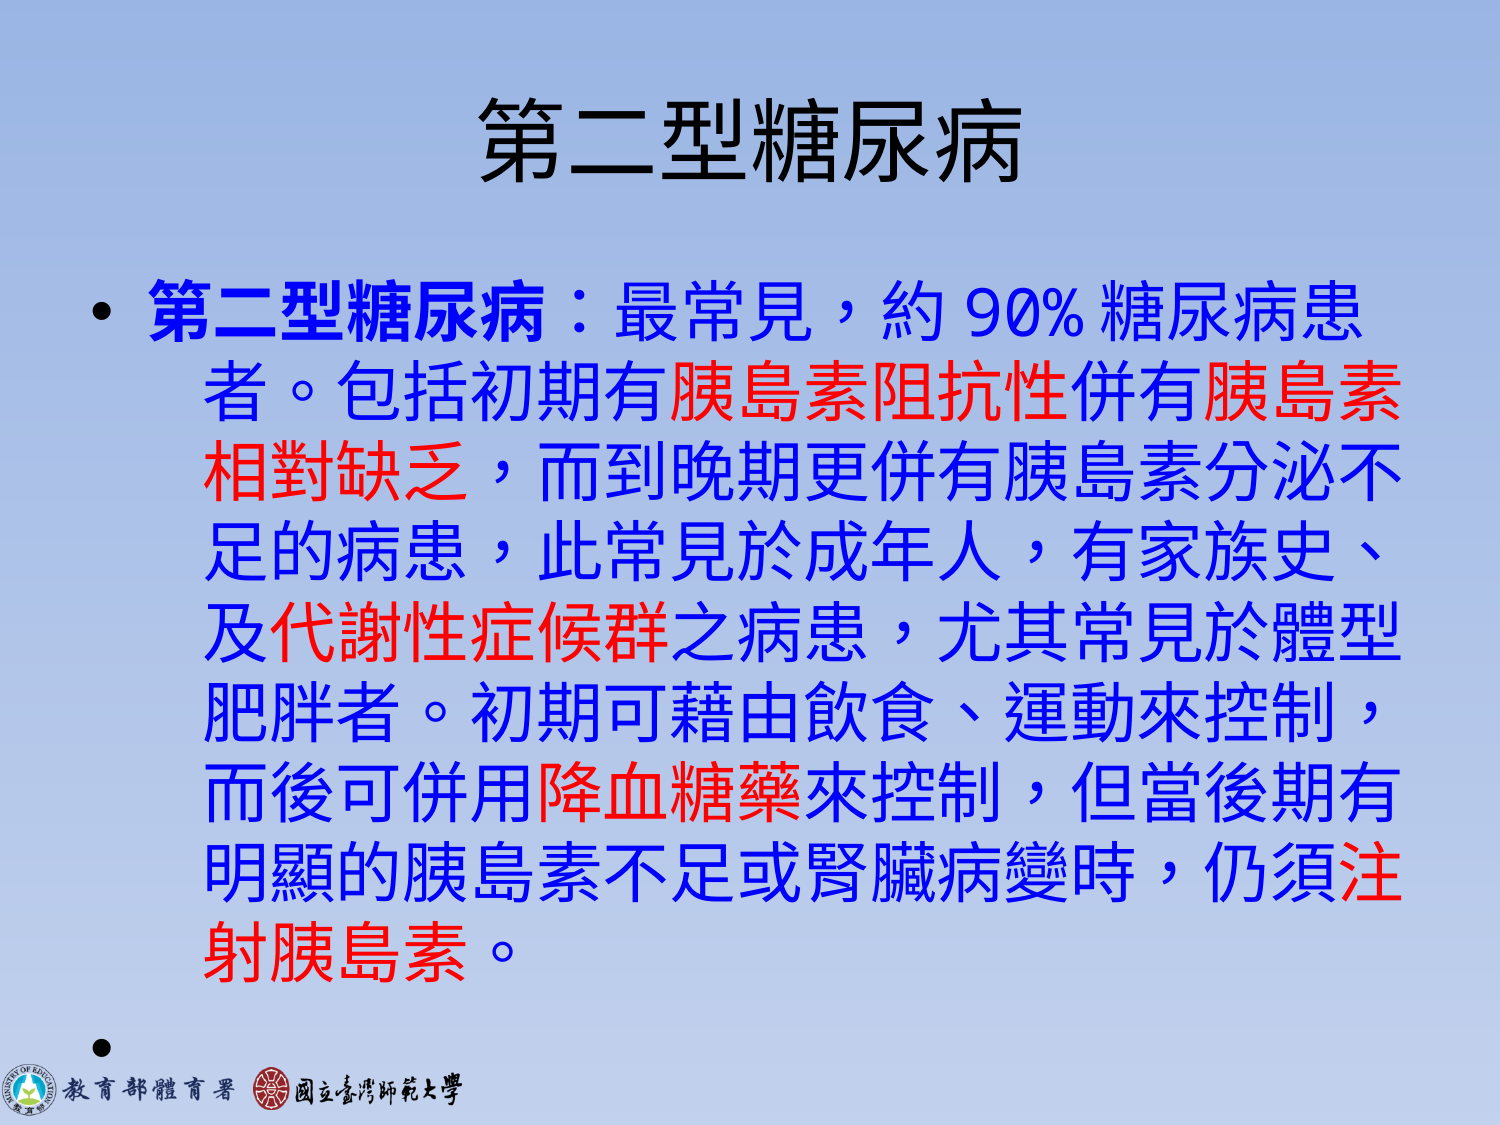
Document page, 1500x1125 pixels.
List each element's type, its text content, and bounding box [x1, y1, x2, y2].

title 第二型糖尿病 [75, 45, 1426, 233]
list 第二型糖尿病：最常見，約90%糖尿病患者。包括初期有胰島素阻抗性併有胰島素相對缺乏，而到晚期更併有胰島素分泌不足的病患，此常見於成年人，有家族史、及代謝性症候群之病患，尤其常見於體型肥胖者。初期可藉由飲食、運動來控制，而後可併用降血糖藥來控制，但當後期有明顯的胰島素不足或腎臟病變時，仍須注射胰島素。 [75, 262, 1426, 1005]
